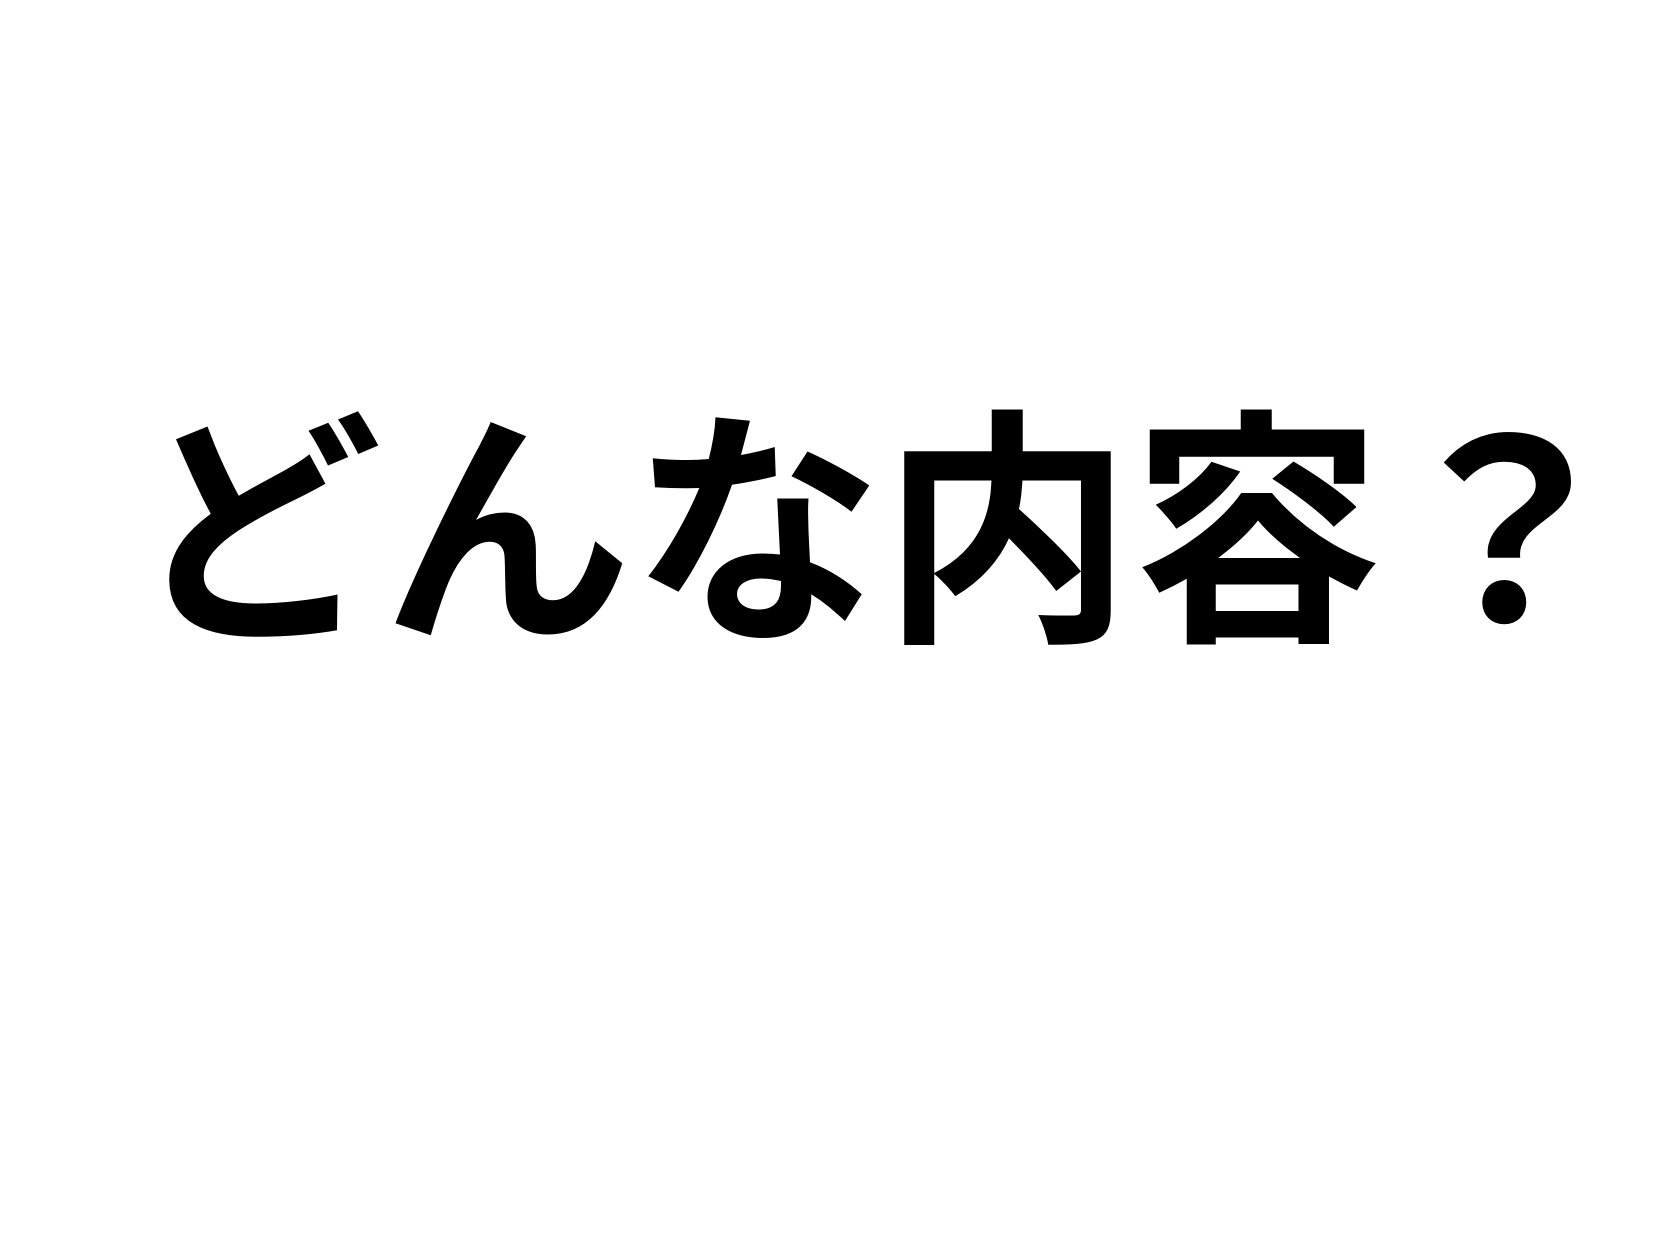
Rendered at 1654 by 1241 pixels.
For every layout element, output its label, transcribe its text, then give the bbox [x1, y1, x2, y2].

text_box どんな内容？ [118, 324, 1538, 609]
